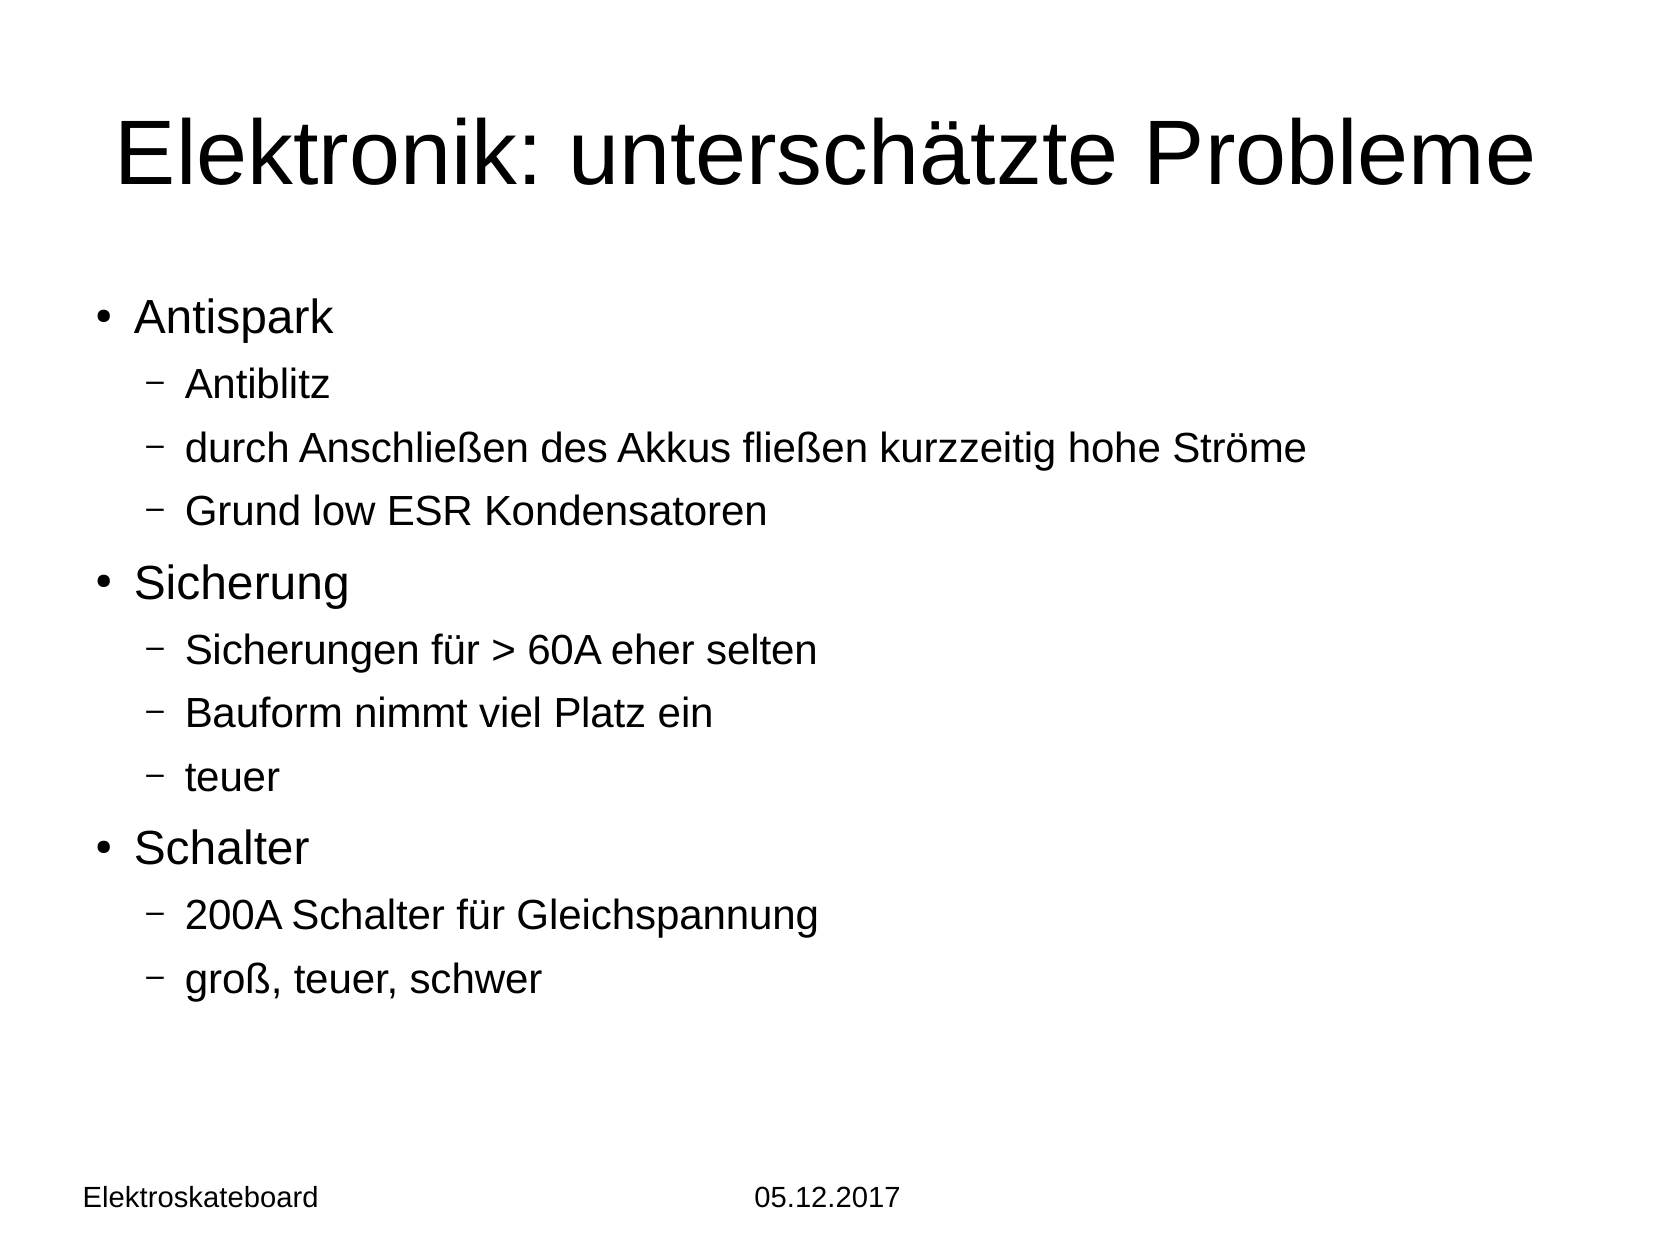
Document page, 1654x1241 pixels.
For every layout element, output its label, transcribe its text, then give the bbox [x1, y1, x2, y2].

list Antispark Antiblitz durch Anschließen des Akkus fließen kurzzeitig hohe Ströme Grund low ESR Kondensatoren Sicherung Sicherungen für > 60A eher selten Bauform nimmt viel Platz ein teuer Schalter 200A Schalter für Gleichspannung groß, teuer, schwer [82, 290, 1571, 1010]
title Elektronik: unterschätzte Probleme [82, 49, 1571, 257]
